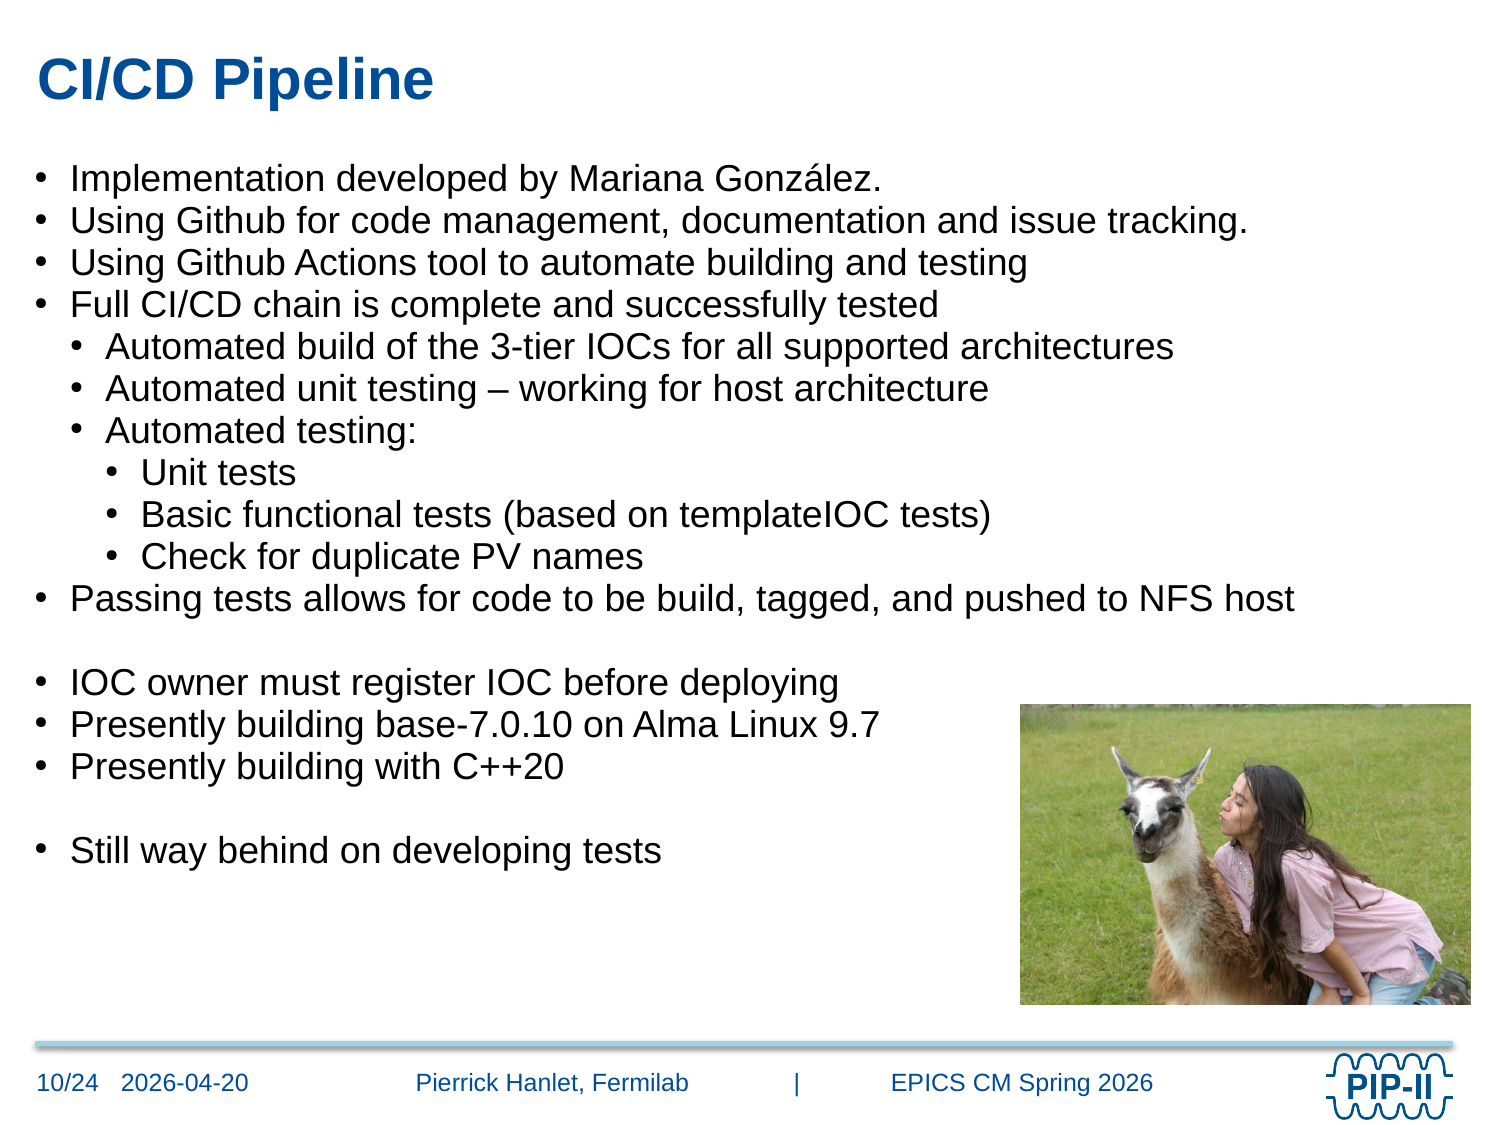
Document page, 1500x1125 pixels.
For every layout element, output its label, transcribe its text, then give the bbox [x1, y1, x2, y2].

slide_number 2026-04-20 [120, 1066, 276, 1107]
picture [1326, 1053, 1453, 1120]
text_box Implementation developed by Mariana González. Using Github for code management, documentation and issue tracking. Using Github Actions tool to automate building and testing Full CI/CD chain is complete and successfully tested Automated build of the 3-tier IOCs for all supported architectures Automated unit testing – working for host architecture Automated testing: Unit tests Basic functional tests (based on templateIOC tests) Check for duplicate PV names Passing tests allows for code to be build, tagged, and pushed to NFS host IOC owner must register IOC before deploying Presently building base-7.0.10 on Alma Linux 9.7 Presently building with C++20 Still way behind on developing tests [19, 149, 1486, 921]
title CI/CD Pipeline [37, 41, 1463, 112]
footer Pierrick Hanlet, Fermilab | EPICS CM Spring 2026 [293, 1066, 1279, 1107]
slide_number <number>/24 [36, 1066, 105, 1106]
picture [1020, 704, 1471, 1005]
